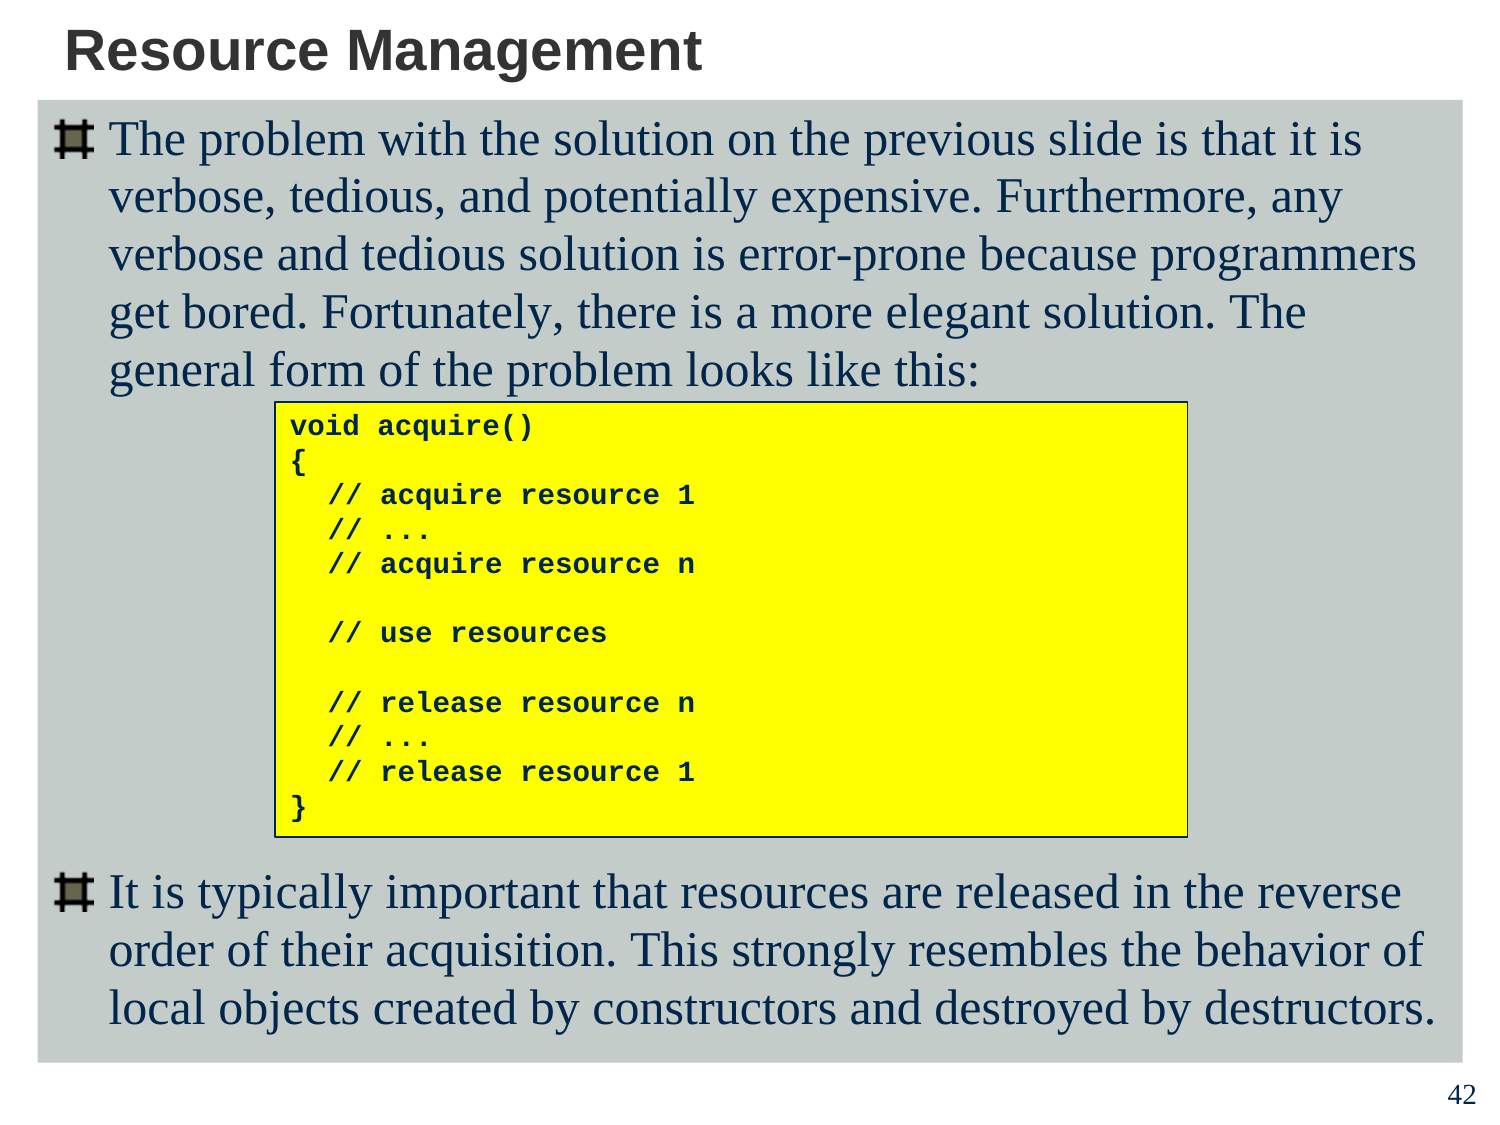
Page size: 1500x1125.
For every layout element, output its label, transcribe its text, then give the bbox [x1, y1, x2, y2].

title Resource Management [50, 0, 1450, 91]
list The problem with the solution on the previous slide is that it is verbose, tedious, and potentially expensive. Furthermore, any verbose and tedious solution is error-prone because programmers get bored. Fortunately, there is a more elegant solution. The general form of the problem looks like this: It is typically important that resources are released in the reverse order of their acquisition. This strongly resembles the behavior of local objects created by constructors and destroyed by destructors. [37, 99, 1463, 1063]
text_box void acquire() { // acquire resource 1 // ... // acquire resource n // use resources // release resource n // ... // release resource 1 } [275, 401, 1188, 838]
